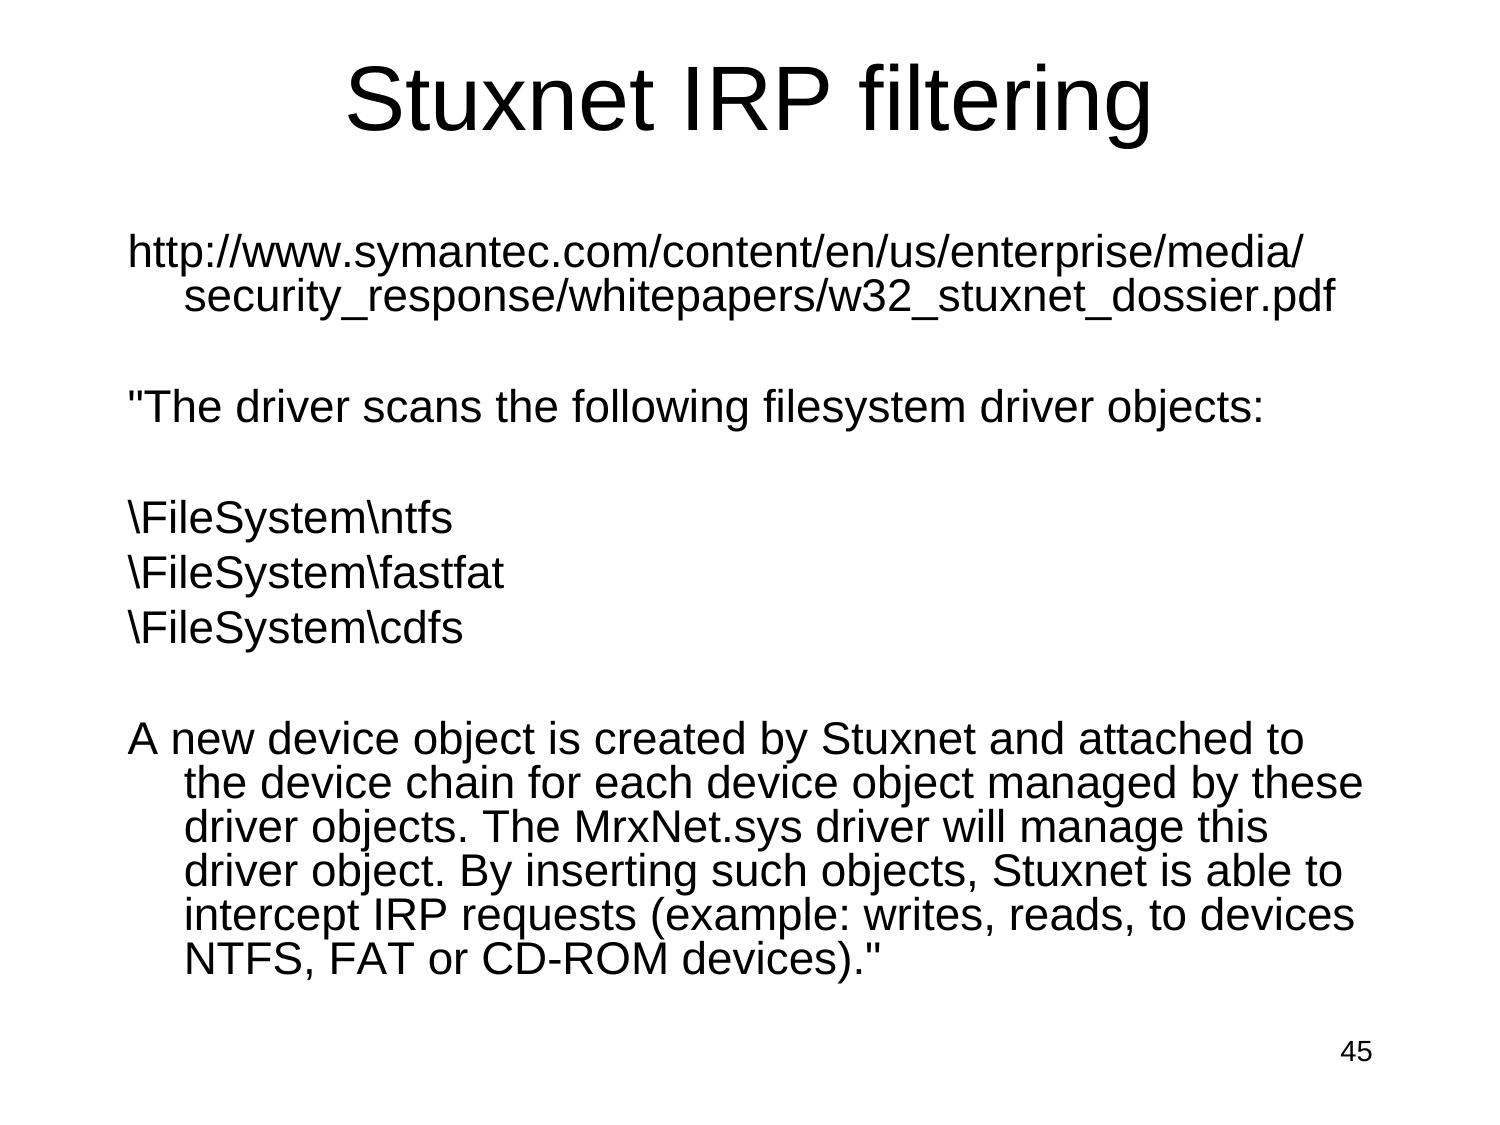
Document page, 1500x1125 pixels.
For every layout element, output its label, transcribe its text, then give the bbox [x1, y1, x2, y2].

title Stuxnet IRP filtering [0, 0, 1500, 188]
text_box <number> [1074, 1025, 1388, 1101]
list http://www.symantec.com/content/en/us/enterprise/media/security_response/whitepapers/w32_stuxnet_dossier.pdf "The driver scans the following filesystem driver objects: \FileSystem\ntfs \FileSystem\fastfat \FileSystem\cdfs A new device object is created by Stuxnet and attached to the device chain for each device object managed by these driver objects. The MrxNet.sys driver will manage this driver object. By inserting such objects, Stuxnet is able to intercept IRP requests (example: writes, reads, to devices NTFS, FAT or CD-ROM devices)." [112, 224, 1388, 1000]
